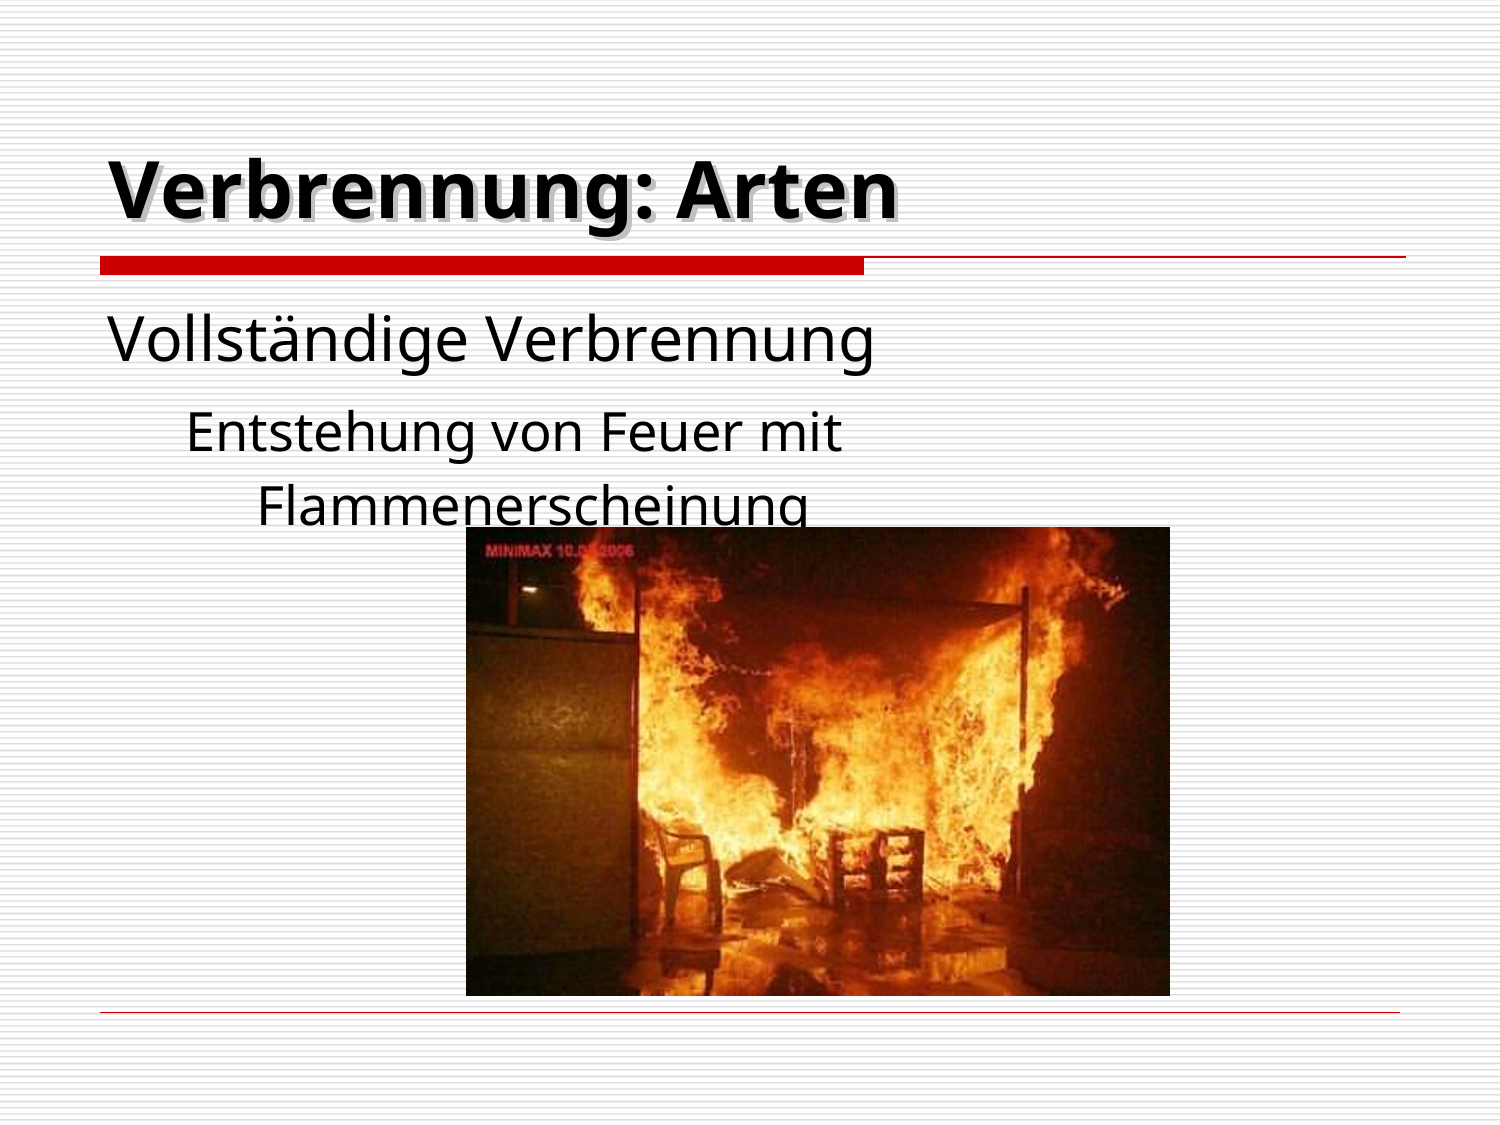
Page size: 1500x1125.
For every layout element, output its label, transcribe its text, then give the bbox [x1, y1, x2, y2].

title Verbrennung: Arten [94, 49, 1407, 250]
list Vollständige Verbrennung Entstehung von Feuer mit Flammenerscheinung [92, 287, 1406, 988]
picture [0, 0, 1500, 1125]
